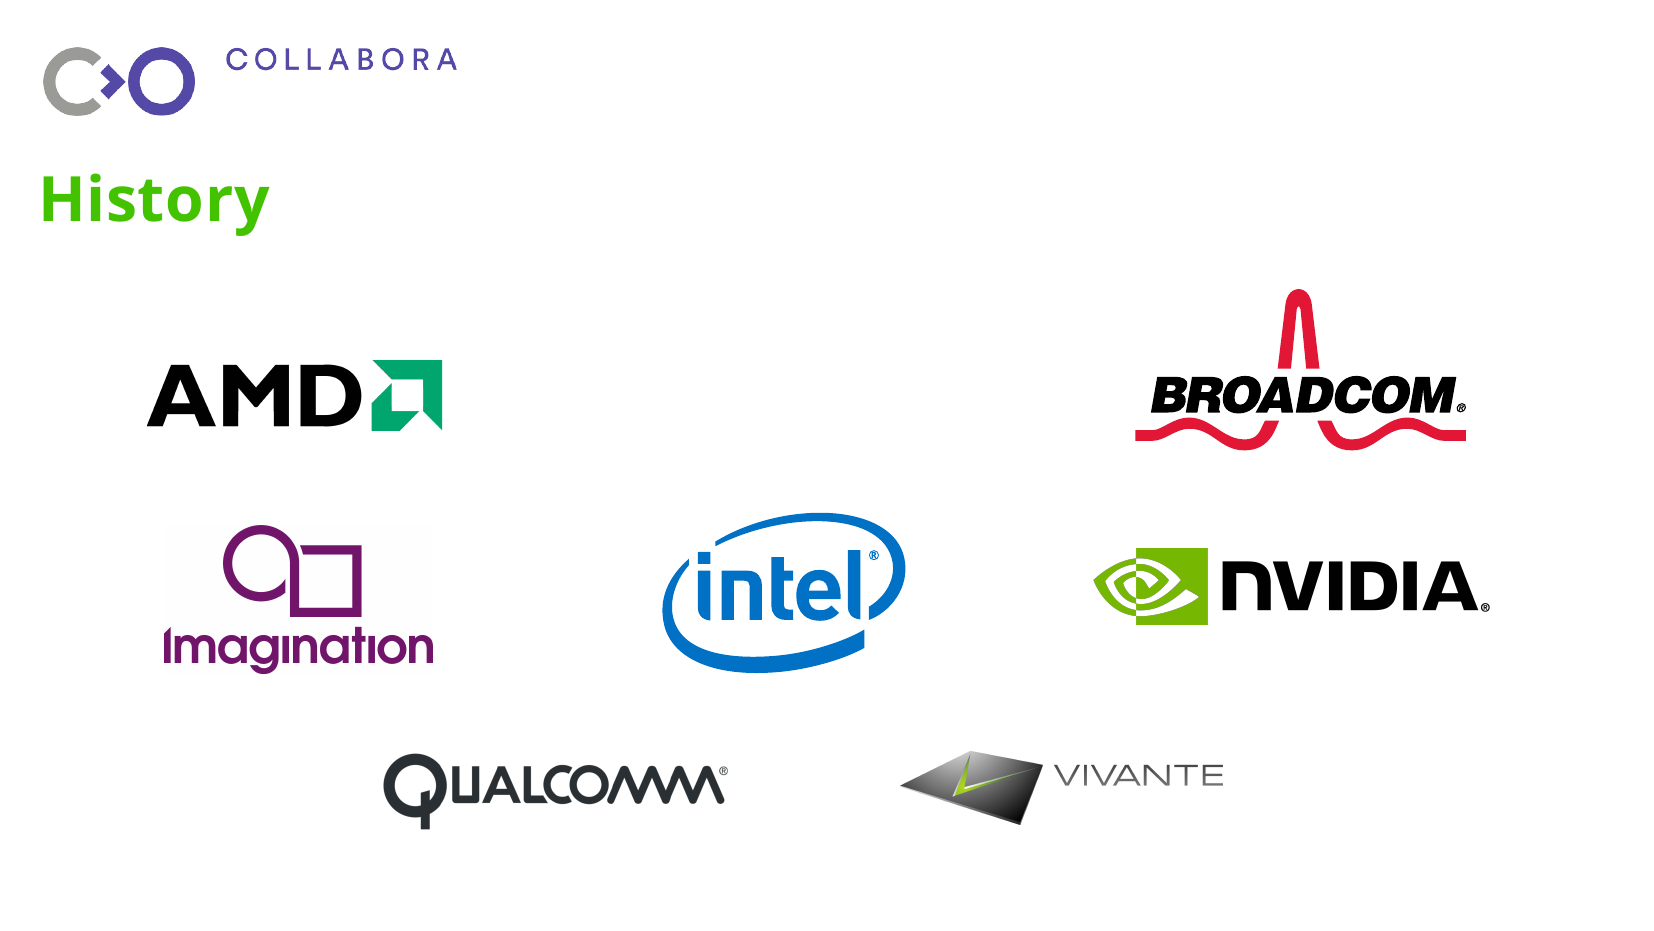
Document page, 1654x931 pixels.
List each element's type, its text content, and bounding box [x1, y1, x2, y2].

picture [1135, 289, 1467, 451]
picture [661, 511, 907, 675]
picture [117, 326, 472, 465]
picture [383, 753, 728, 831]
title History [38, 159, 1614, 216]
picture [1093, 548, 1490, 625]
picture [43, 47, 457, 116]
picture [164, 525, 433, 674]
picture [870, 730, 1253, 846]
